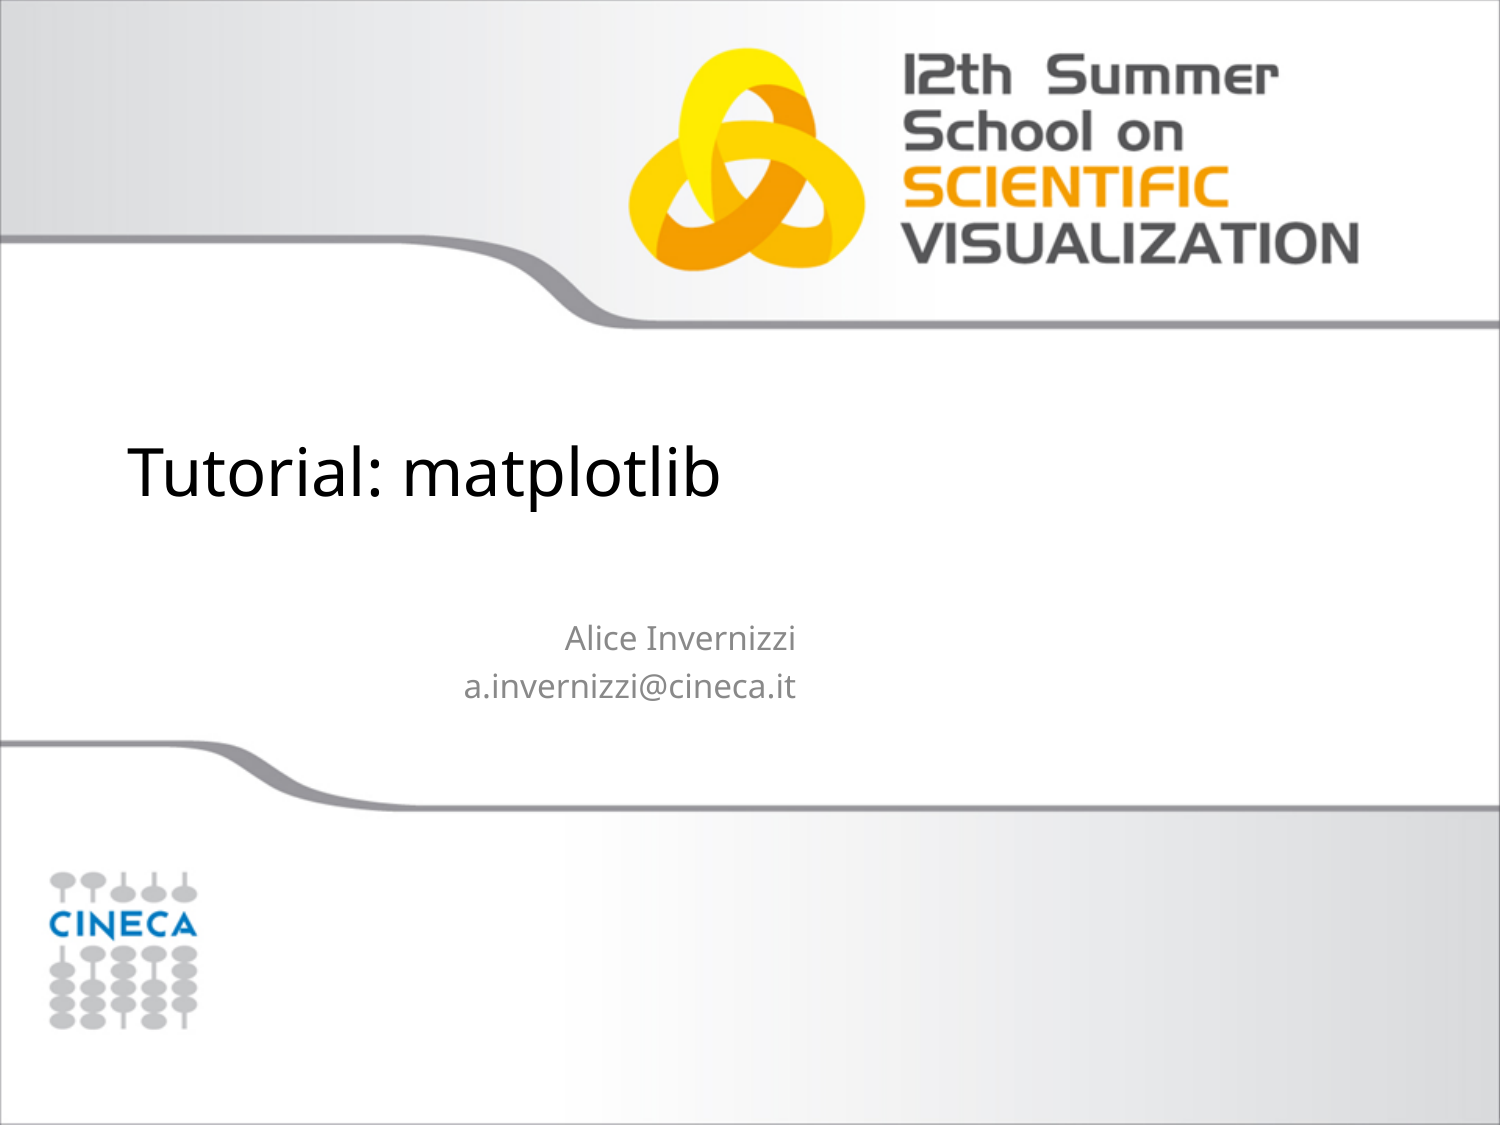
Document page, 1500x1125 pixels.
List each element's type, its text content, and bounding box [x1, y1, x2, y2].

picture [0, 0, 1500, 1125]
title Tutorial: matplotlib [112, 349, 1388, 591]
subtitle Alice Invernizzi a.invernizzi@cineca.it [448, 609, 1499, 898]
